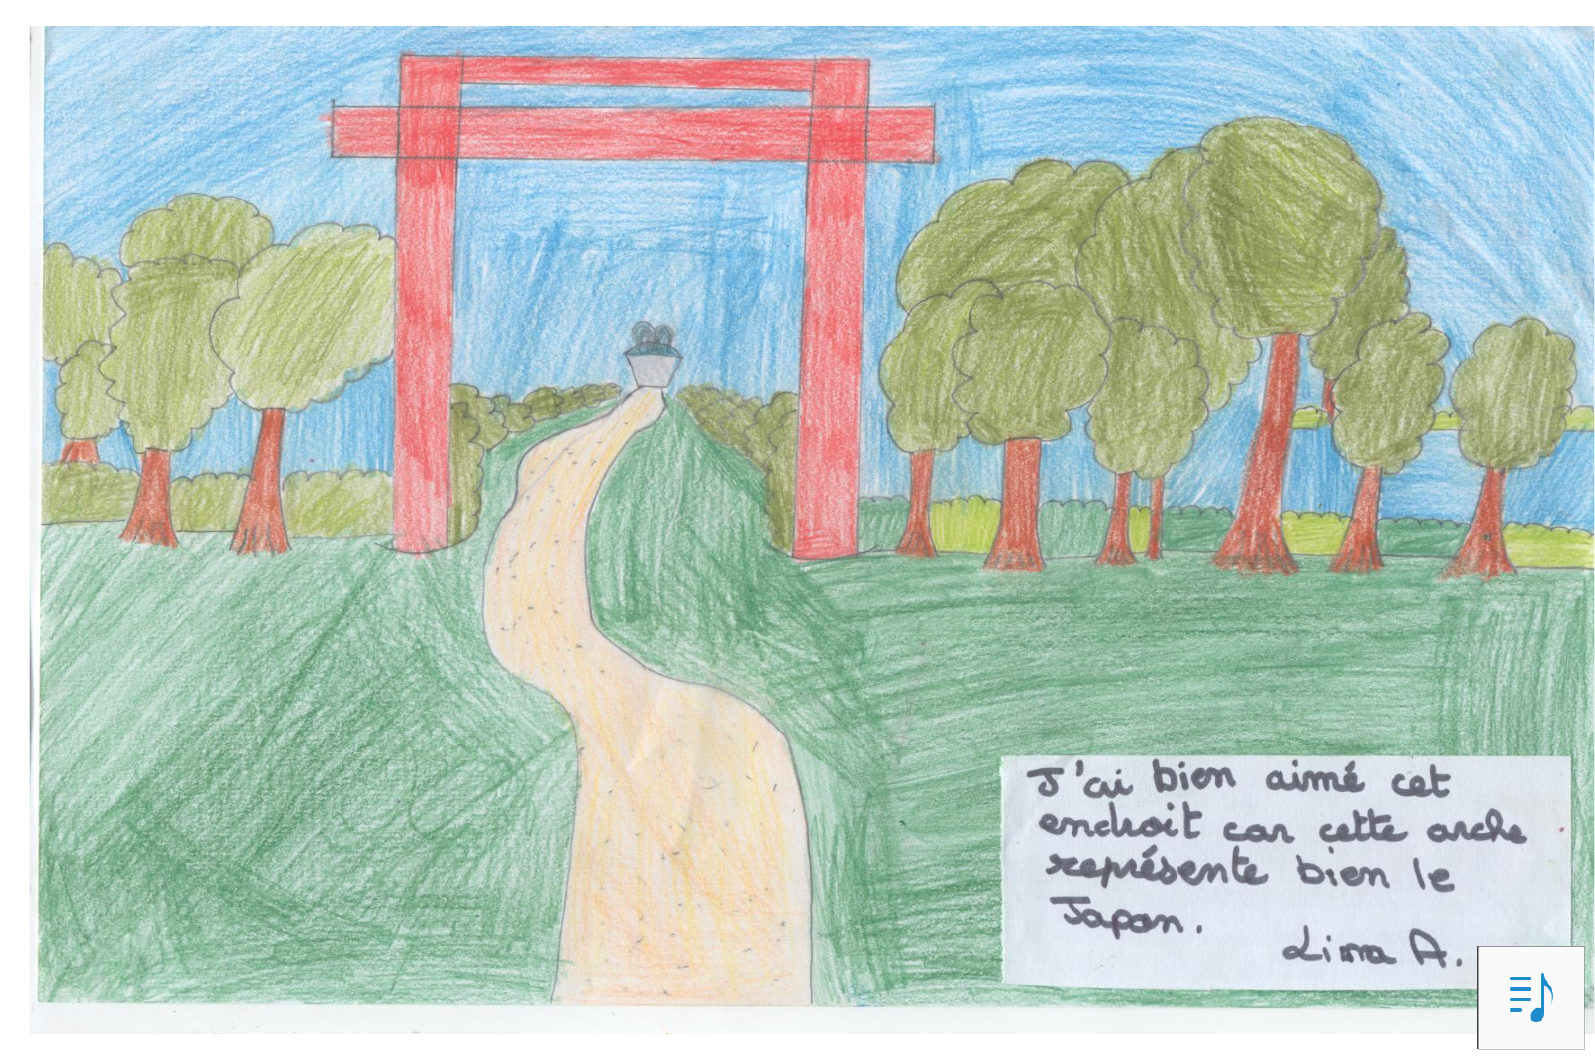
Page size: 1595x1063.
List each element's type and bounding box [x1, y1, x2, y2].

text_box [1476, 944, 1586, 1051]
picture [29, 25, 1595, 1034]
